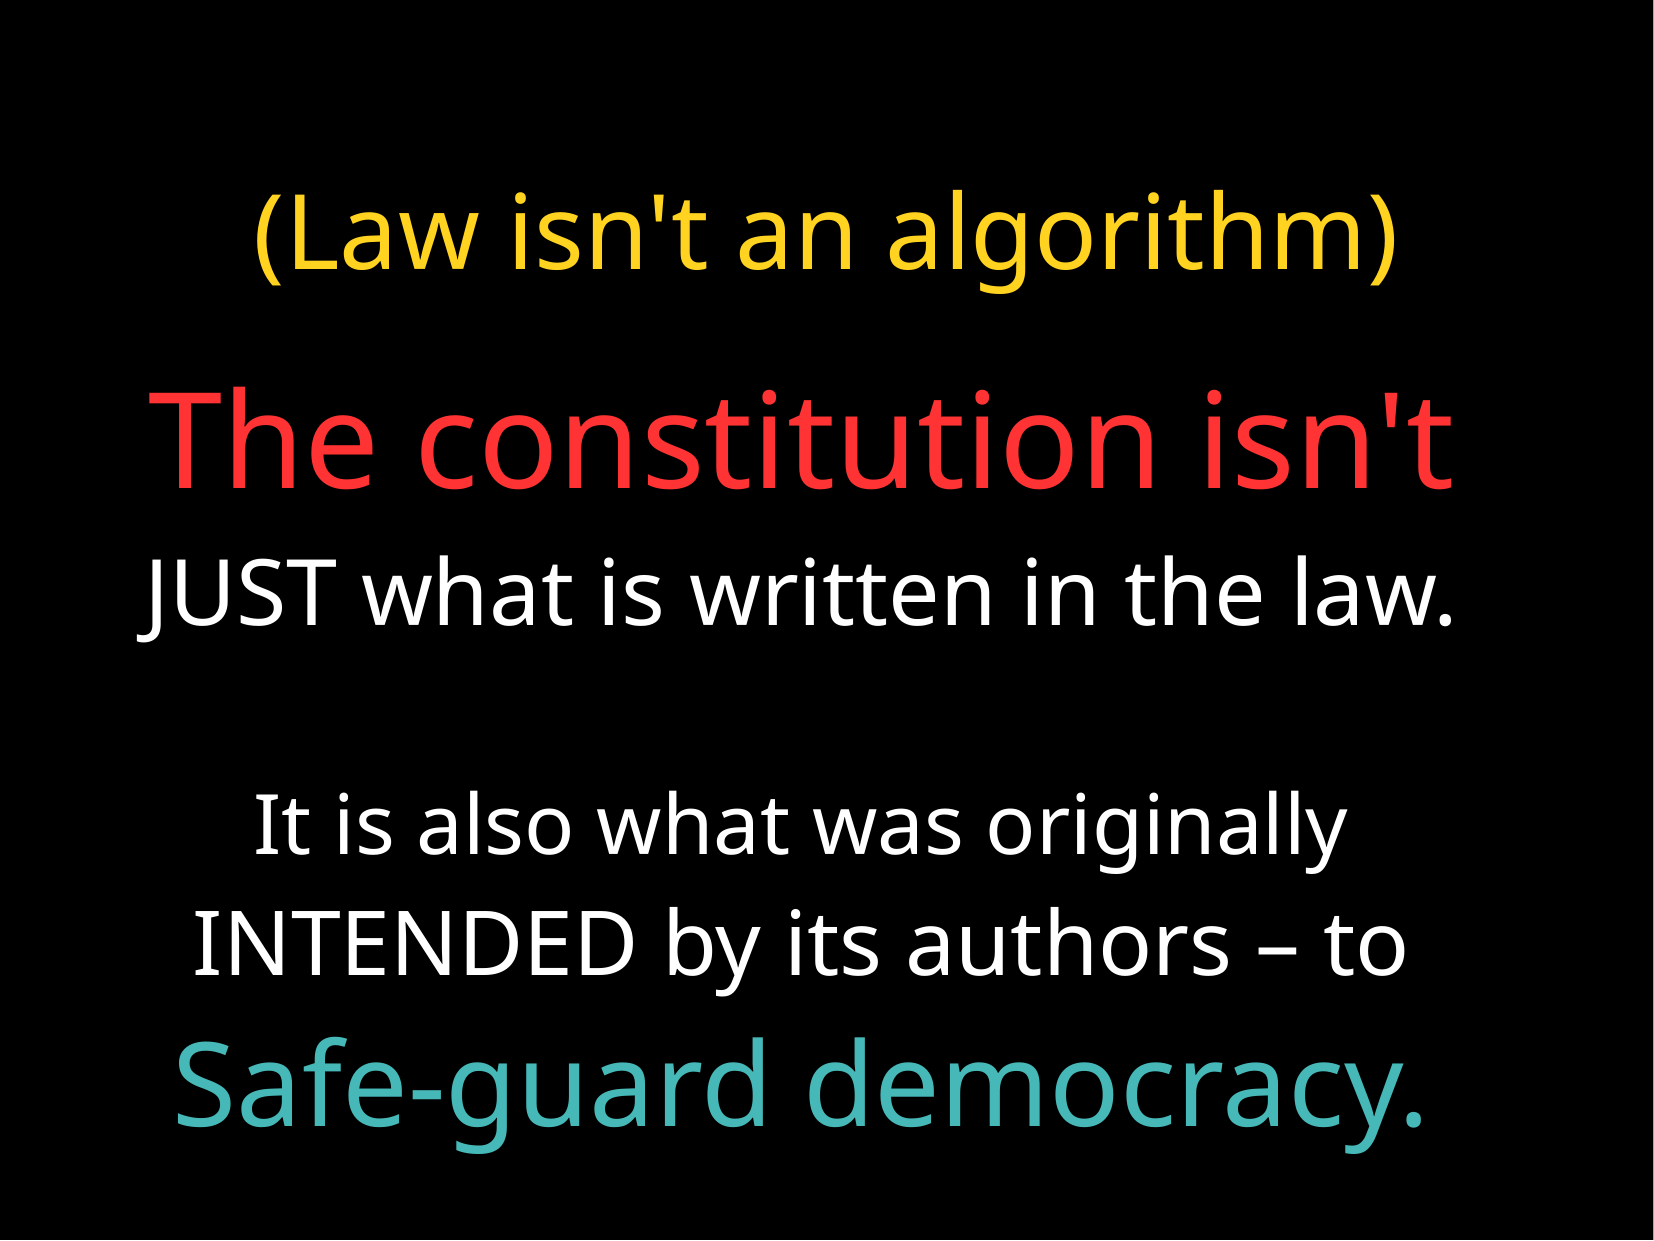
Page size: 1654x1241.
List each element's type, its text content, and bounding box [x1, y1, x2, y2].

title (Law isn't an algorithm) [82, 96, 1571, 363]
subtitle The constitution isn't JUST what is written in the law. It is also what was originally INTENDED by its authors – to Safe-guard democracy. [74, 303, 1530, 1203]
